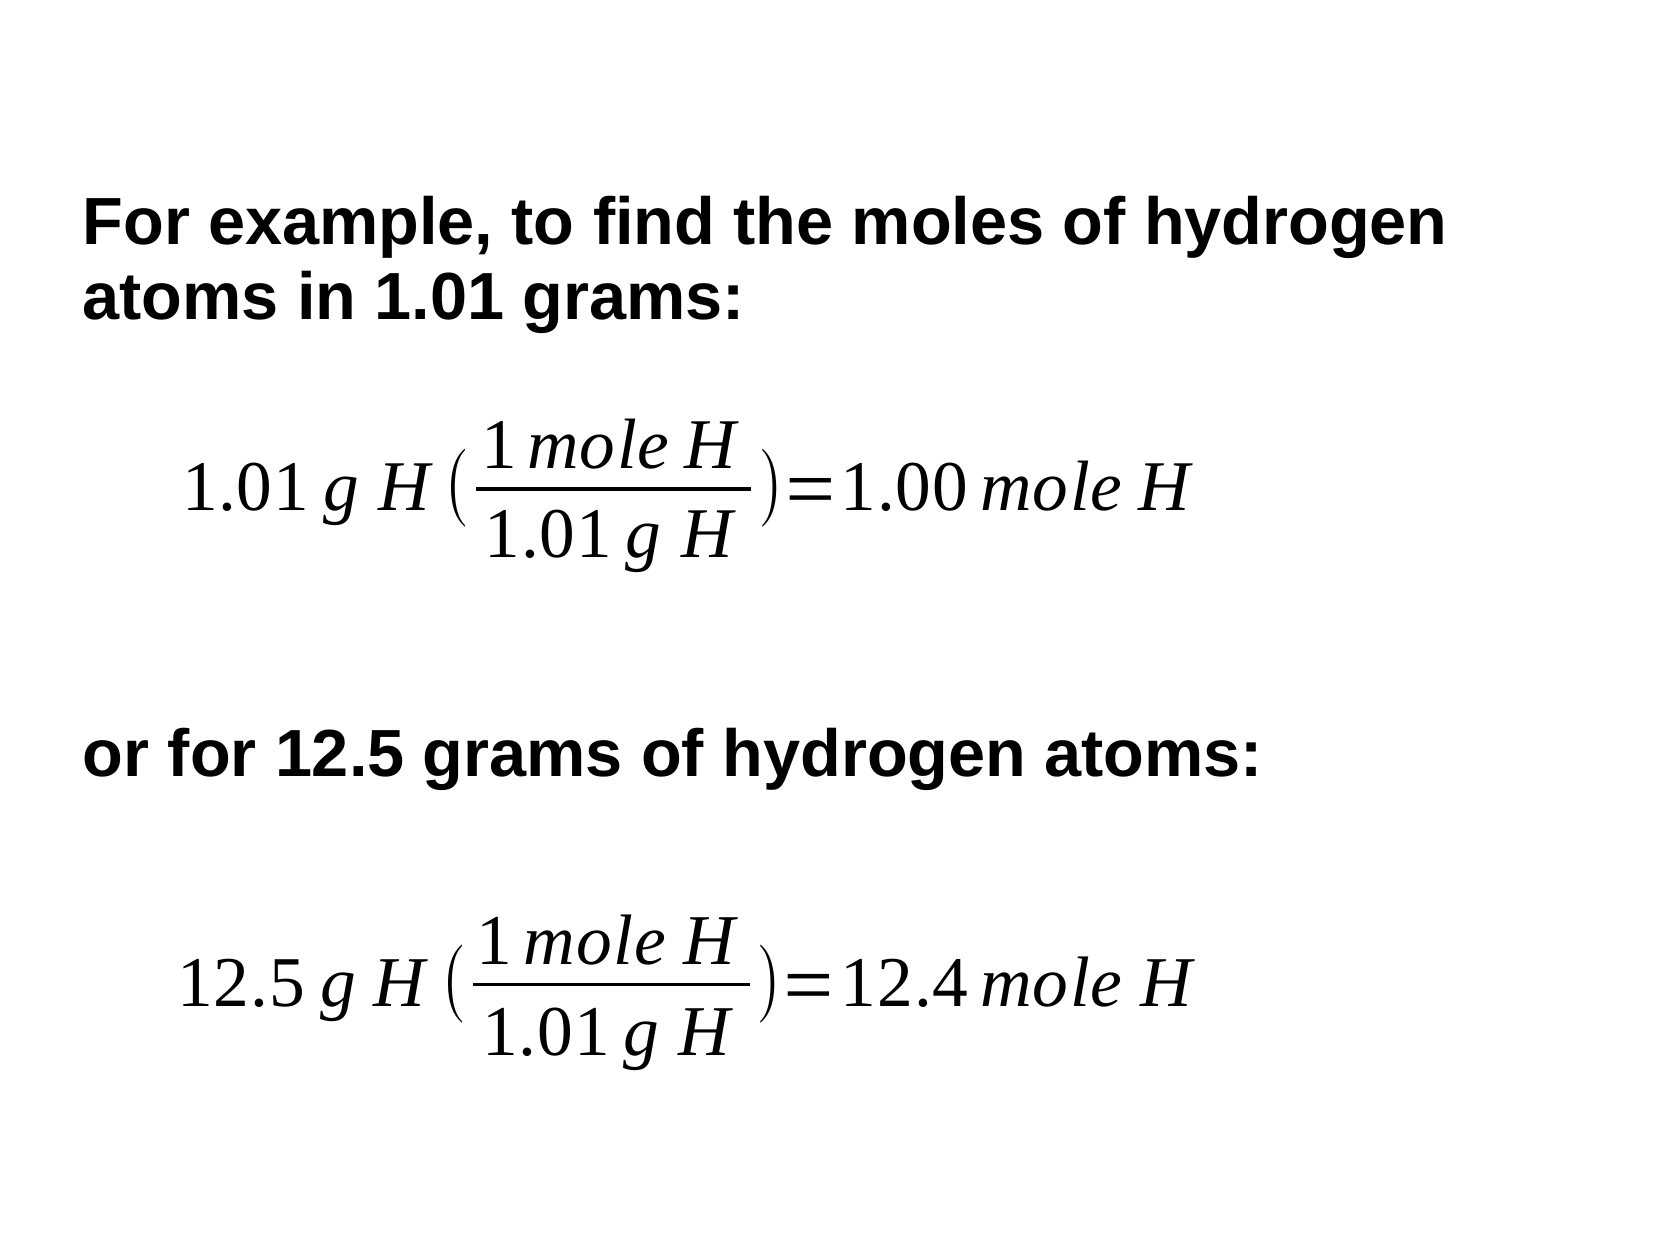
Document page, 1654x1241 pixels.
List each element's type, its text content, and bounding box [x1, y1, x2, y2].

chart [175, 405, 1199, 579]
text_box For example, to find the moles of hydrogen atoms in 1.01 grams: or for 12.5 grams of hydrogen atoms: [82, 49, 1571, 1108]
chart [170, 900, 1199, 1075]
